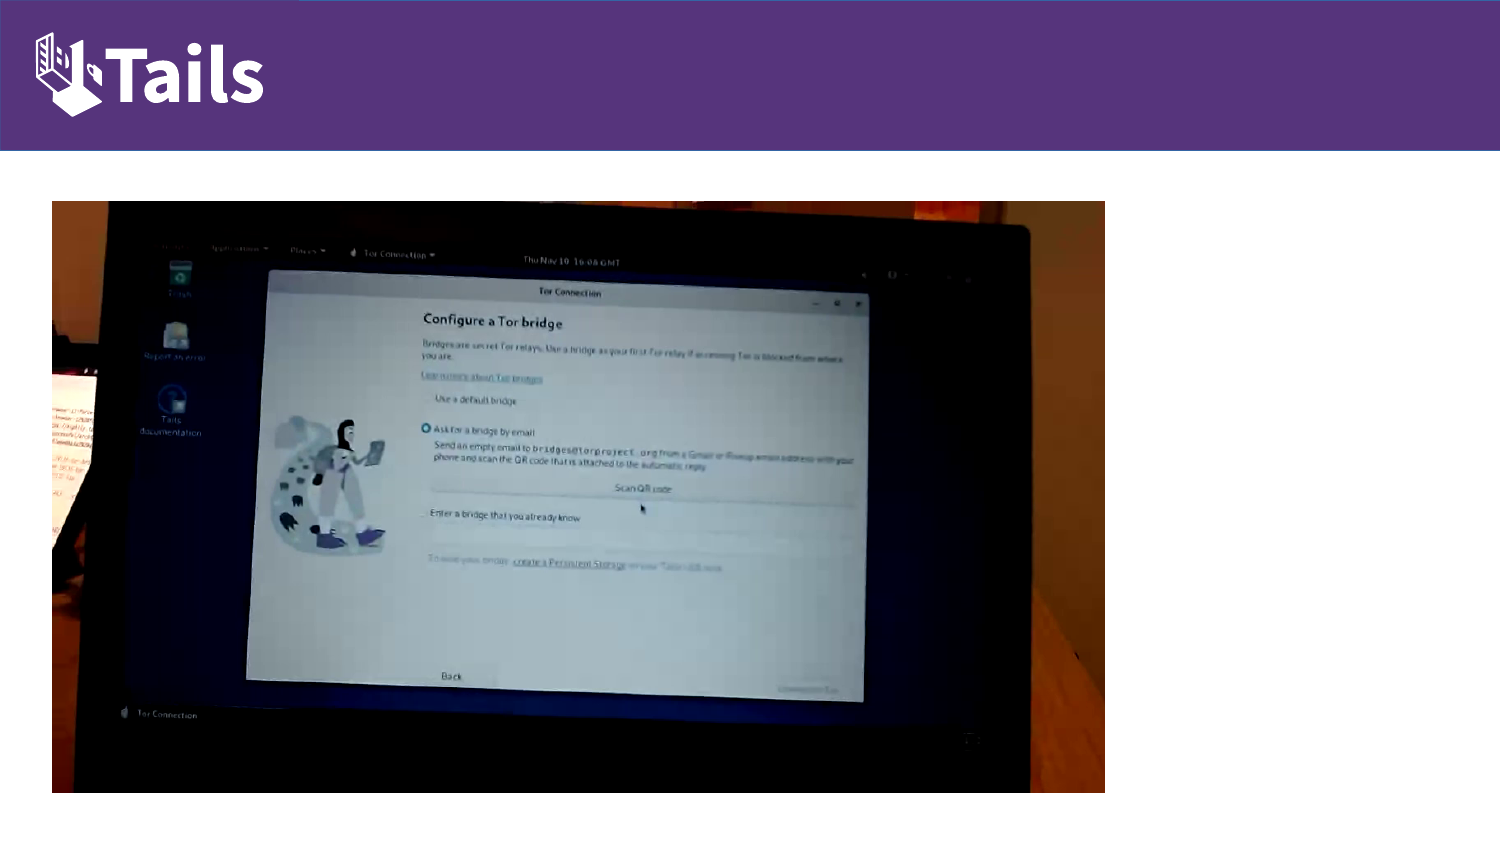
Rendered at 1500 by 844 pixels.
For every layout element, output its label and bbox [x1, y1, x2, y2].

text_box [51, 200, 1106, 794]
